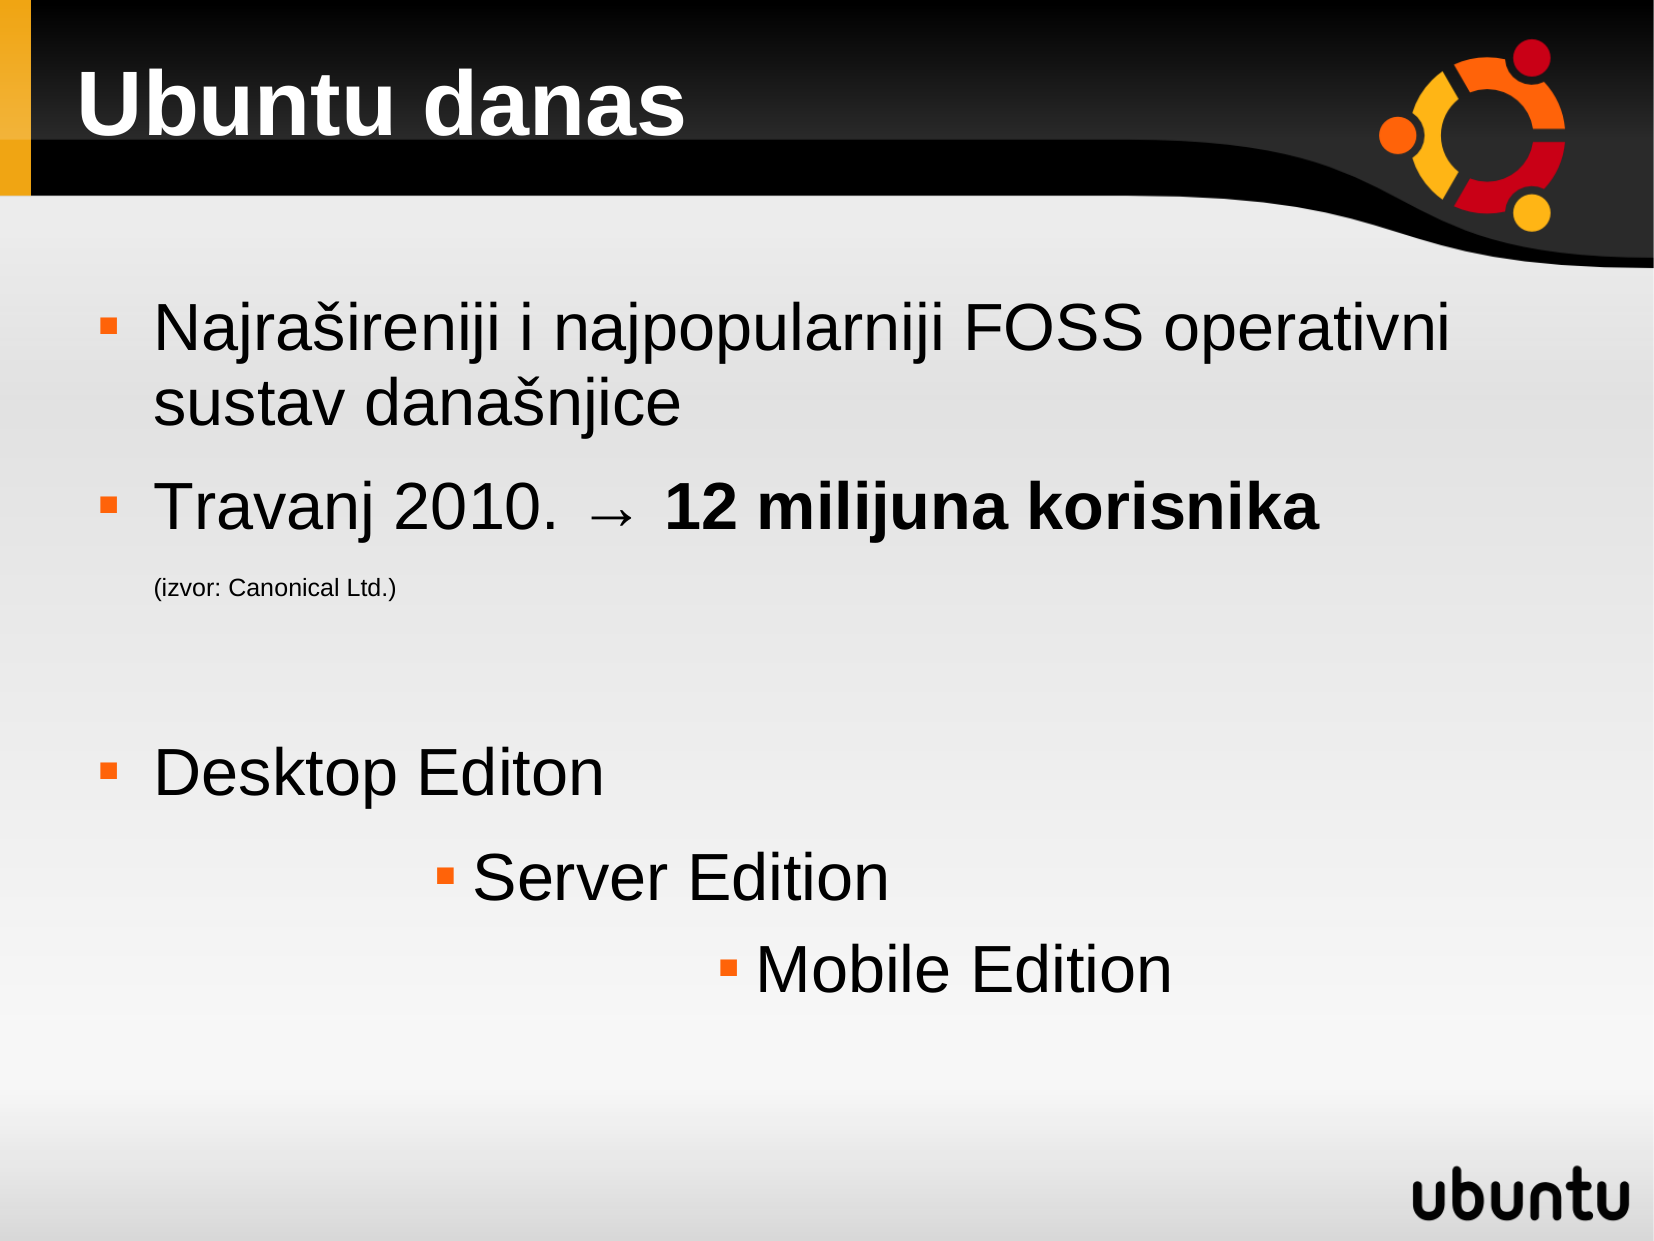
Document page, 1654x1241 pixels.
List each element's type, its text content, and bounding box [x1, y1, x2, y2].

title Ubuntu danas [76, 7, 1565, 200]
list Najrašireniji i najpopularniji FOSS operativni sustav današnjice Travanj 2010. → 12 milijuna korisnika (izvor: Canonical Ltd.) Desktop Editon Server Edition Mobile Edition [82, 290, 1571, 1088]
picture [0, 0, 1654, 1241]
